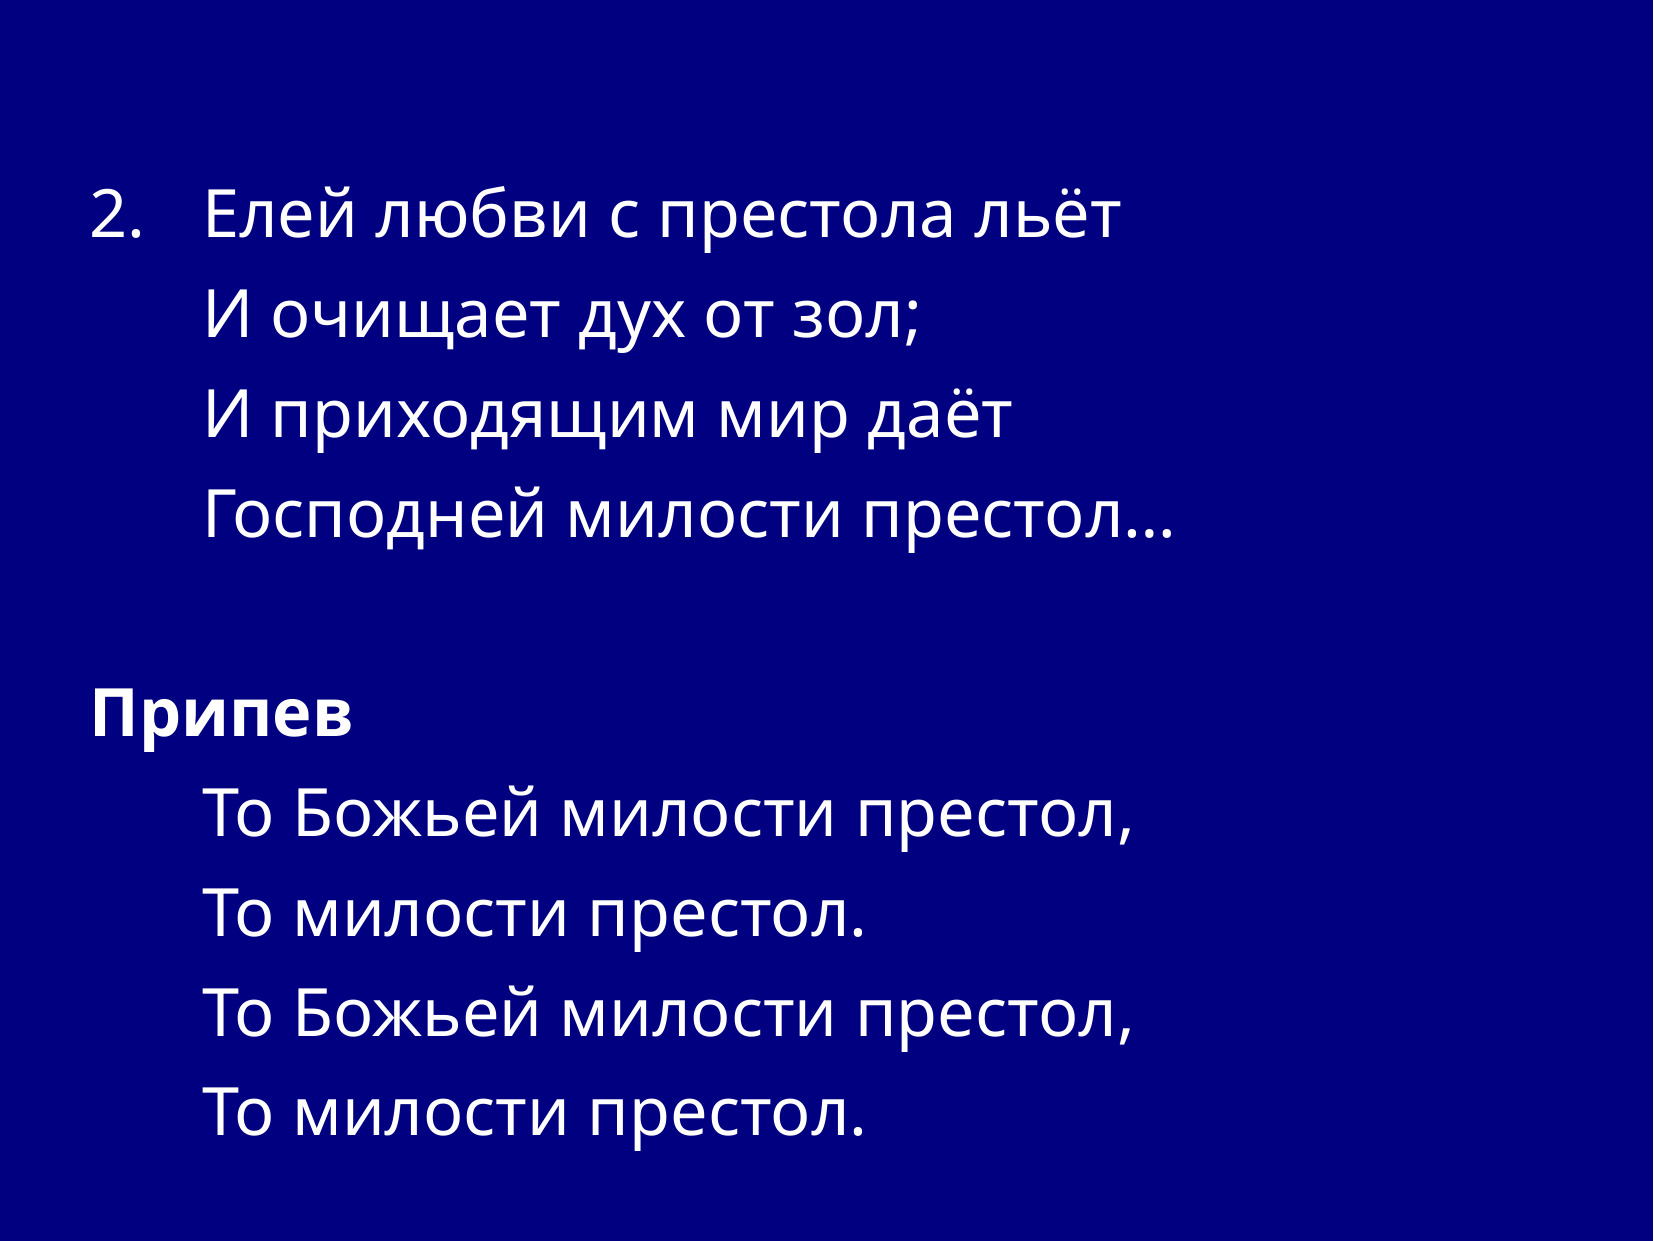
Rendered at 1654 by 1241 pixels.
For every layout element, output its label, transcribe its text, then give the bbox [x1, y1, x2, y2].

text_box 2. Елей любви с престола льёт И очищает дух от зол; И приходящим мир даёт Господней милости престол… Припев То Божьей милости престол, То милости престол. То Божьей милости престол, То милости престол. [75, 150, 1576, 1163]
